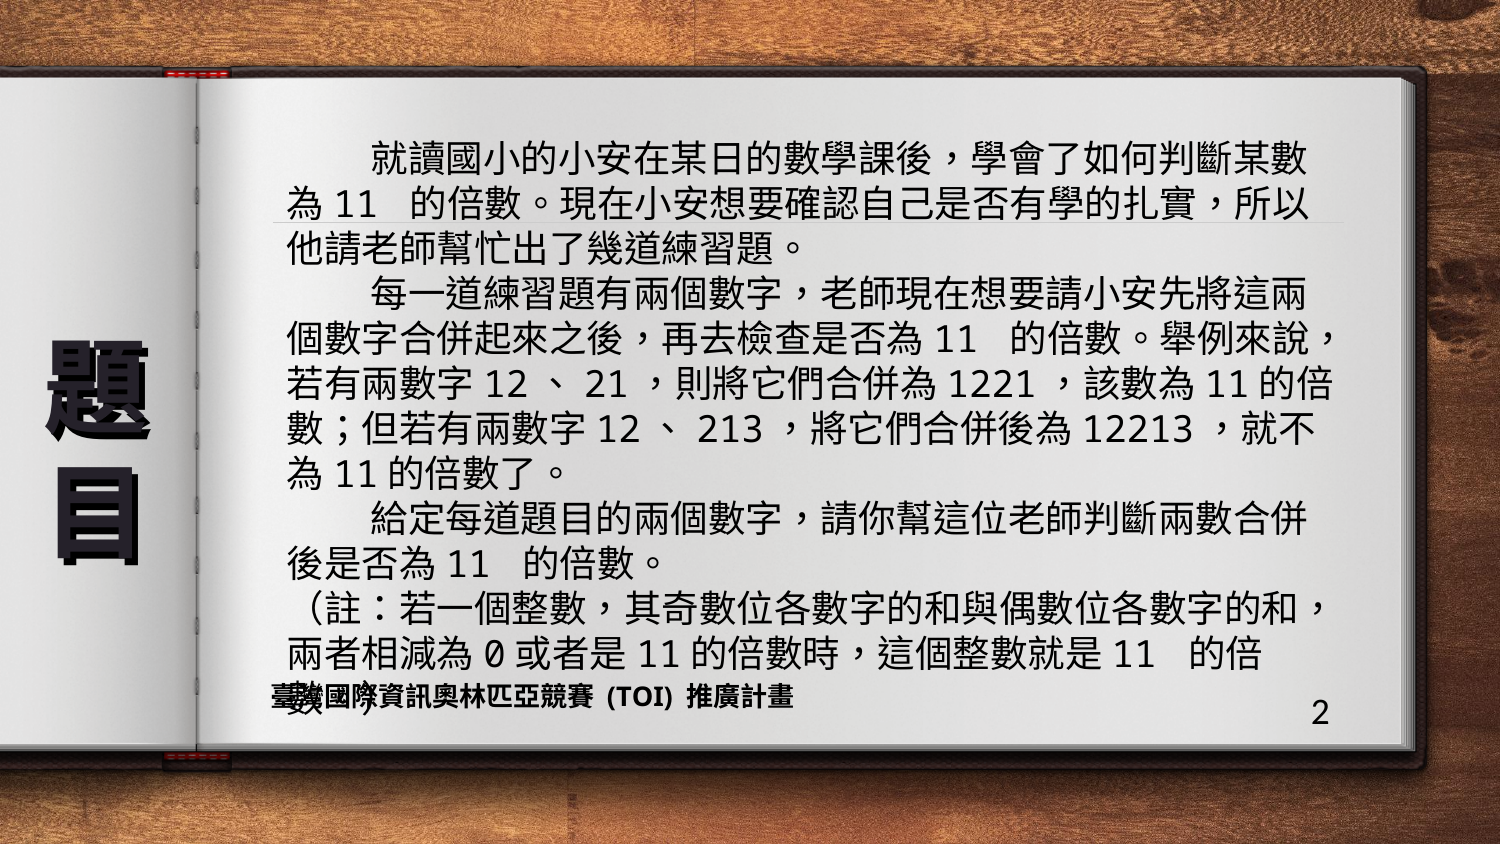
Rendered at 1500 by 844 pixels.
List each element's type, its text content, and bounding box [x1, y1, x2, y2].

text_box 就讀國小的小安在某日的數學課後，學會了如何判斷某數為11 的倍數。現在小安想要確認自己是否有學的扎實，所以他請老師幫忙出了幾道練習題。 每一道練習題有兩個數字，老師現在想要請小安先將這兩個數字合併起來之後，再去檢查是否為11 的倍數。舉例來說，若有兩數字12、21，則將它們合併為1221，該數為11的倍數；但若有兩數字12、213，將它們合併後為12213，就不為11的倍數了。 給定每道題目的兩個數字，請你幫這位老師判斷兩數合併後是否為11 的倍數。 （註：若一個整數，其奇數位各數字的和與偶數位各數字的和，兩者相減為0或者是11的倍數時，這個整數就是11 的倍數。） [271, 127, 1358, 643]
title 題 目 [28, 306, 210, 552]
text_box [1295, 672, 1386, 737]
